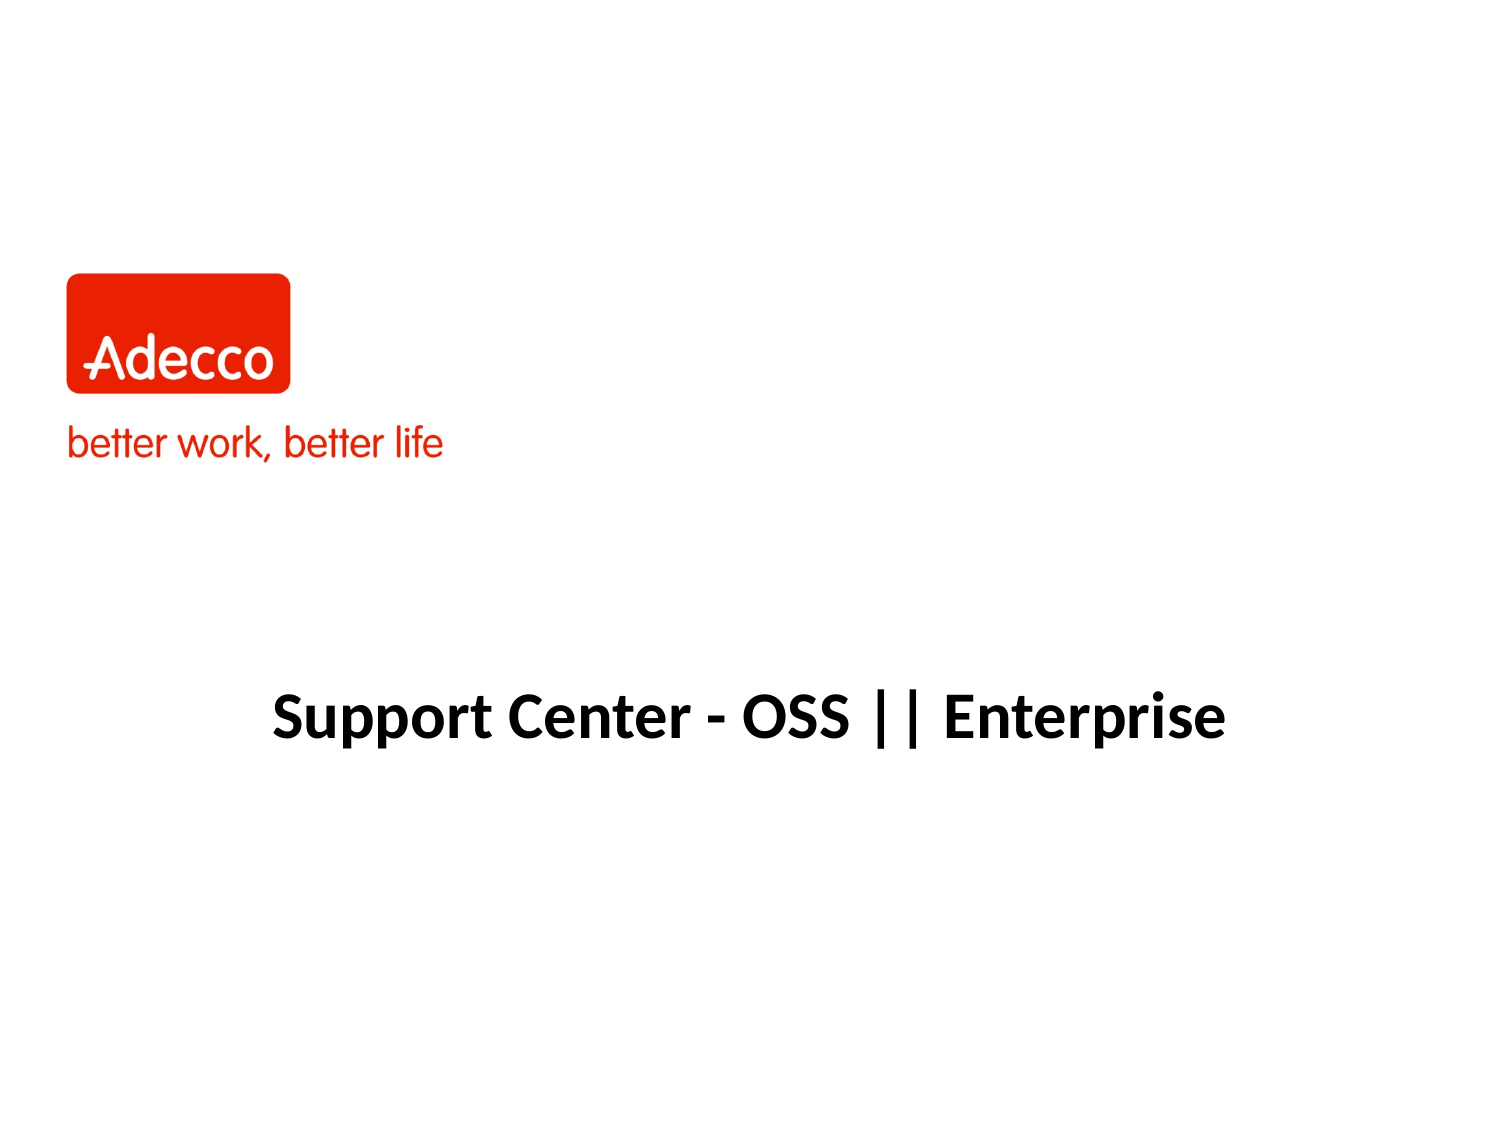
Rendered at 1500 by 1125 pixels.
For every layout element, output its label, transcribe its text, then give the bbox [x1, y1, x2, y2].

picture [59, 266, 448, 467]
title Support Center - OSS || Enterprise [61, 675, 1439, 1003]
